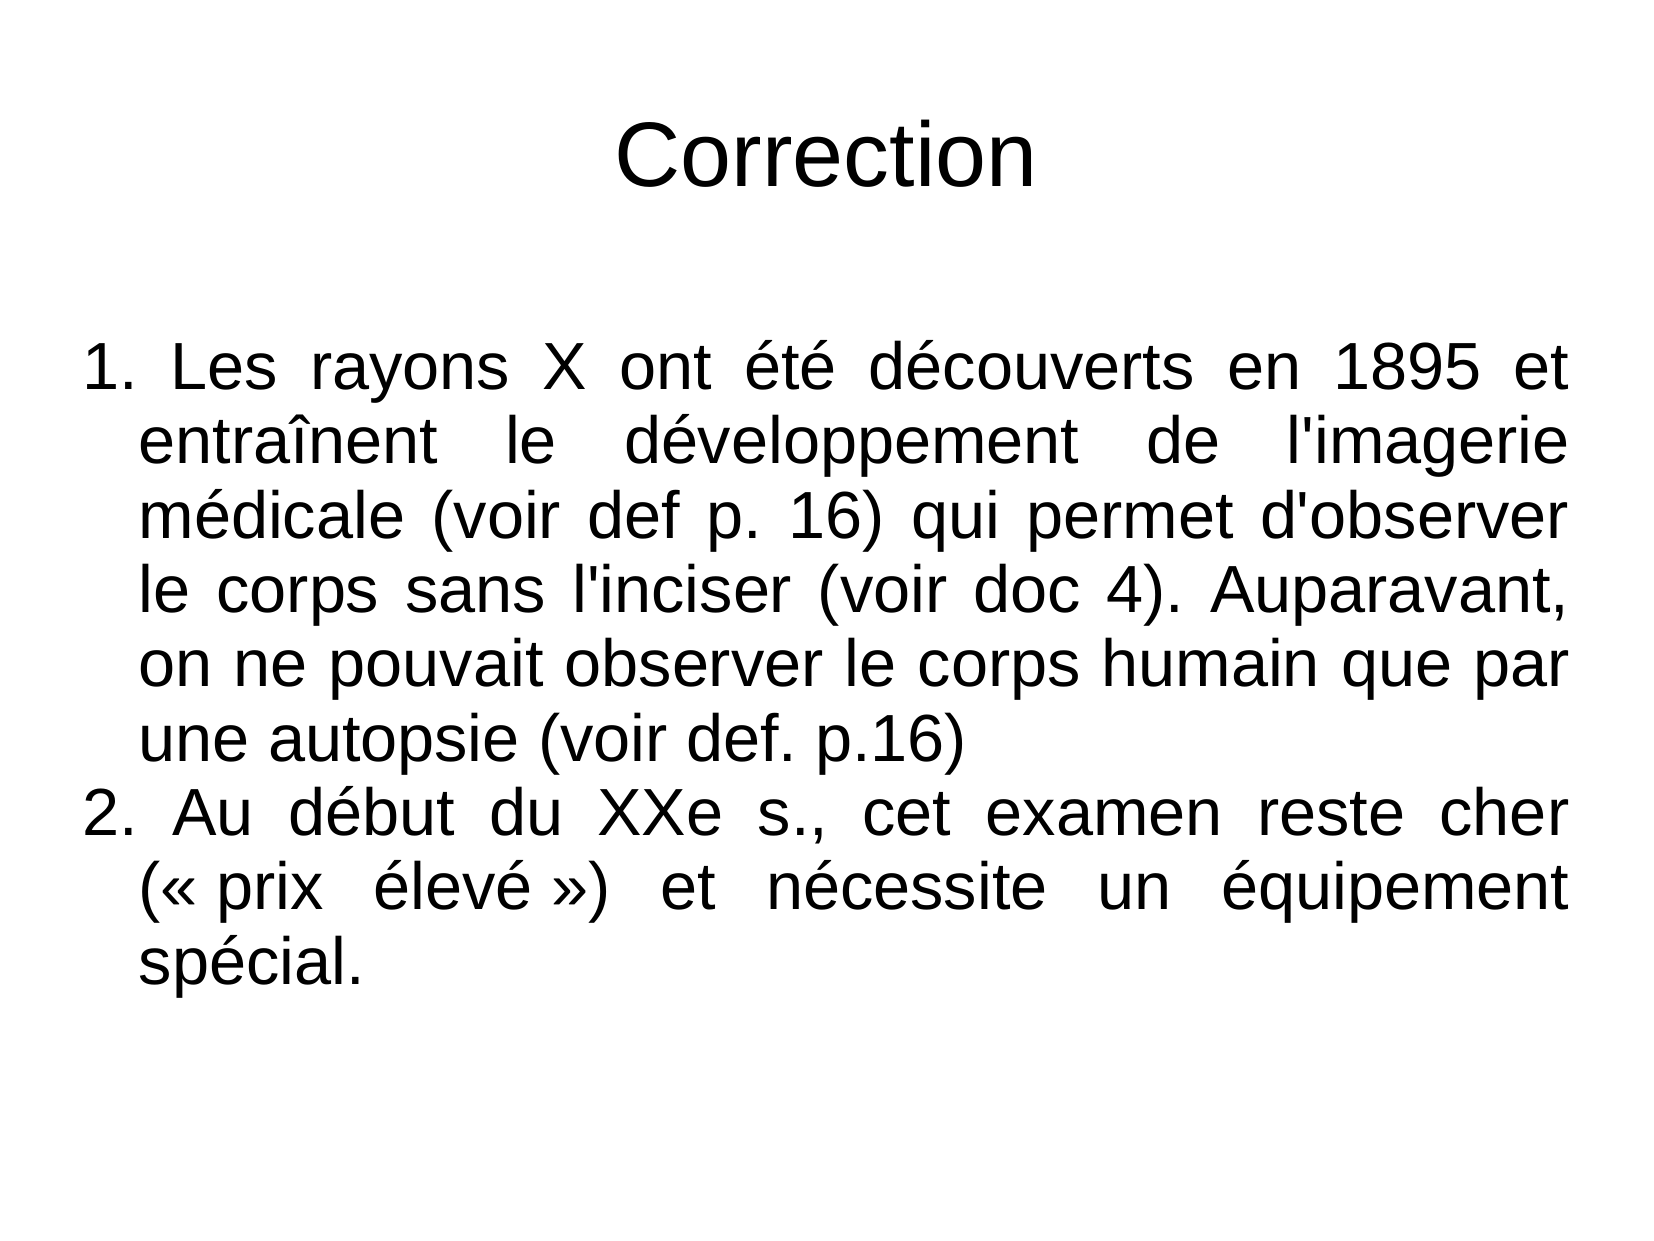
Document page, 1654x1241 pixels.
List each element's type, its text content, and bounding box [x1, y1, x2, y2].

subtitle 1. Les rayons X ont été découverts en 1895 et entraînent le développement de l'imagerie médicale (voir def p. 16) qui permet d'observer le corps sans l'inciser (voir doc 4). Auparavant, on ne pouvait observer le corps humain que par une autopsie (voir def. p.16) 2. Au début du XXe s., cet examen reste cher (« prix élevé ») et nécessite un équipement spécial. [82, 290, 1571, 1109]
title Correction [82, 49, 1571, 257]
